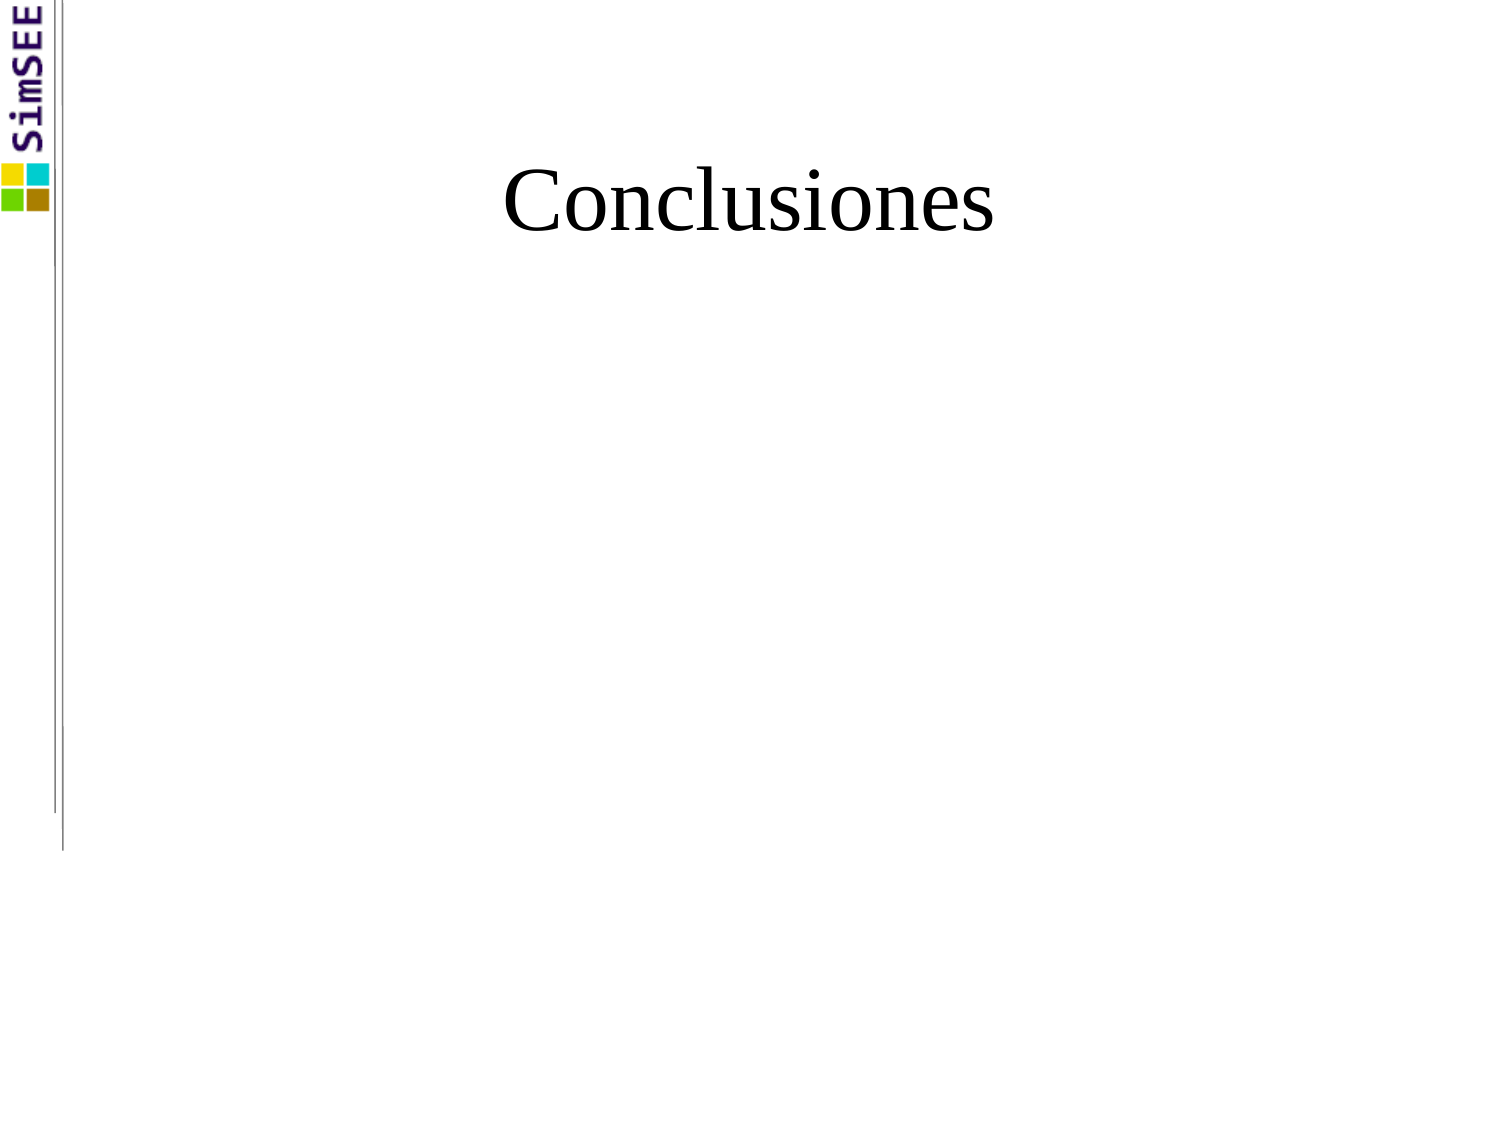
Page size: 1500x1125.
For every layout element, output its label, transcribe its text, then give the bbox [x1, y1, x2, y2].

picture [0, 162, 51, 213]
title Conclusiones [112, 99, 1388, 288]
picture [0, 5, 52, 154]
